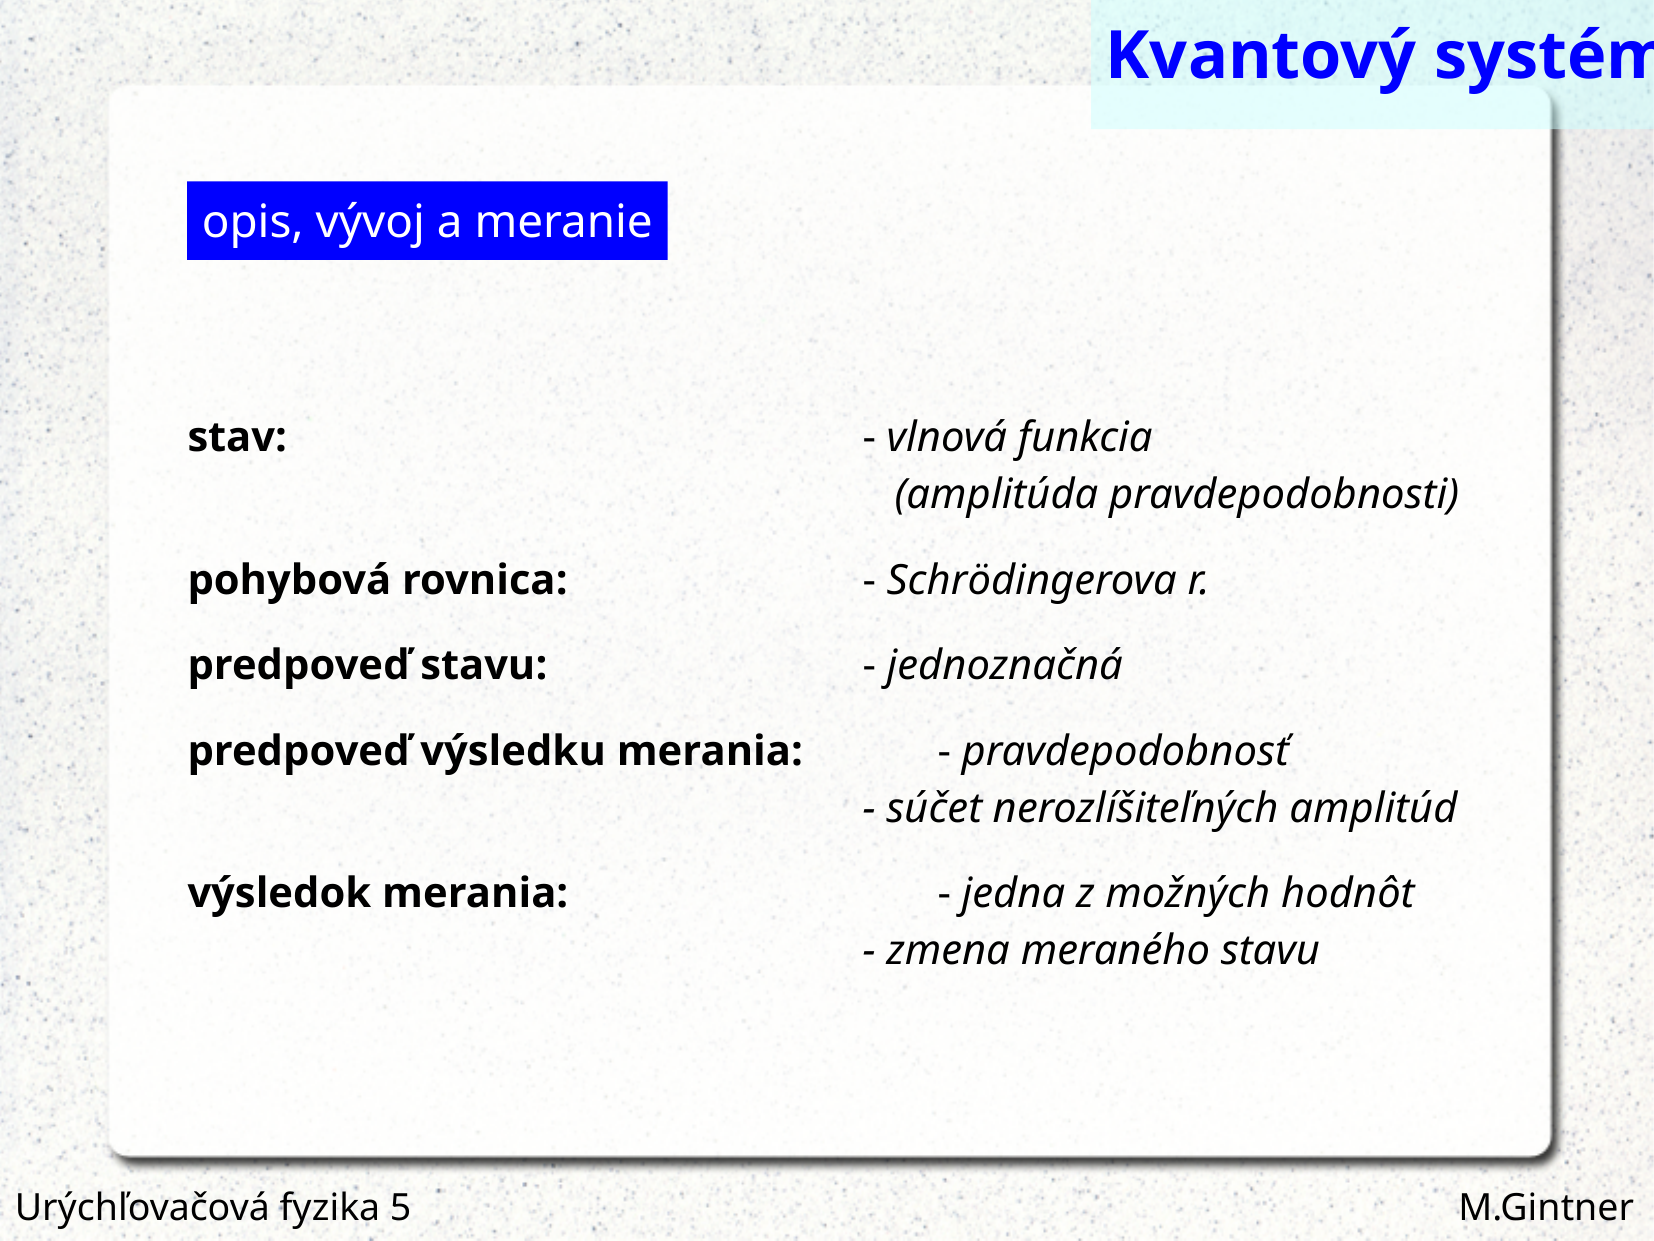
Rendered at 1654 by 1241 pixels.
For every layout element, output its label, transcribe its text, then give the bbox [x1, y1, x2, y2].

text_box M.Gintner [1443, 1173, 1654, 1241]
text_box Kvantový systém [1091, 0, 1654, 130]
picture [0, 0, 1654, 1241]
text_box Urýchľovačová fyzika 5 [0, 1173, 445, 1241]
text_box opis, vývoj a meranie [187, 181, 657, 260]
text_box stav: - vlnová funkcia (amplitúda pravdepodobnosti) pohybová rovnica: - Schrödingerova r. predpoveď stavu: - jednoznačná predpoveď výsledku merania: - pravdepodobnosť - súčet nerozlíšiteľných amplitúd výsledok merania: - jedna z možných hodnôt - zmena meraného stavu [172, 399, 1523, 997]
